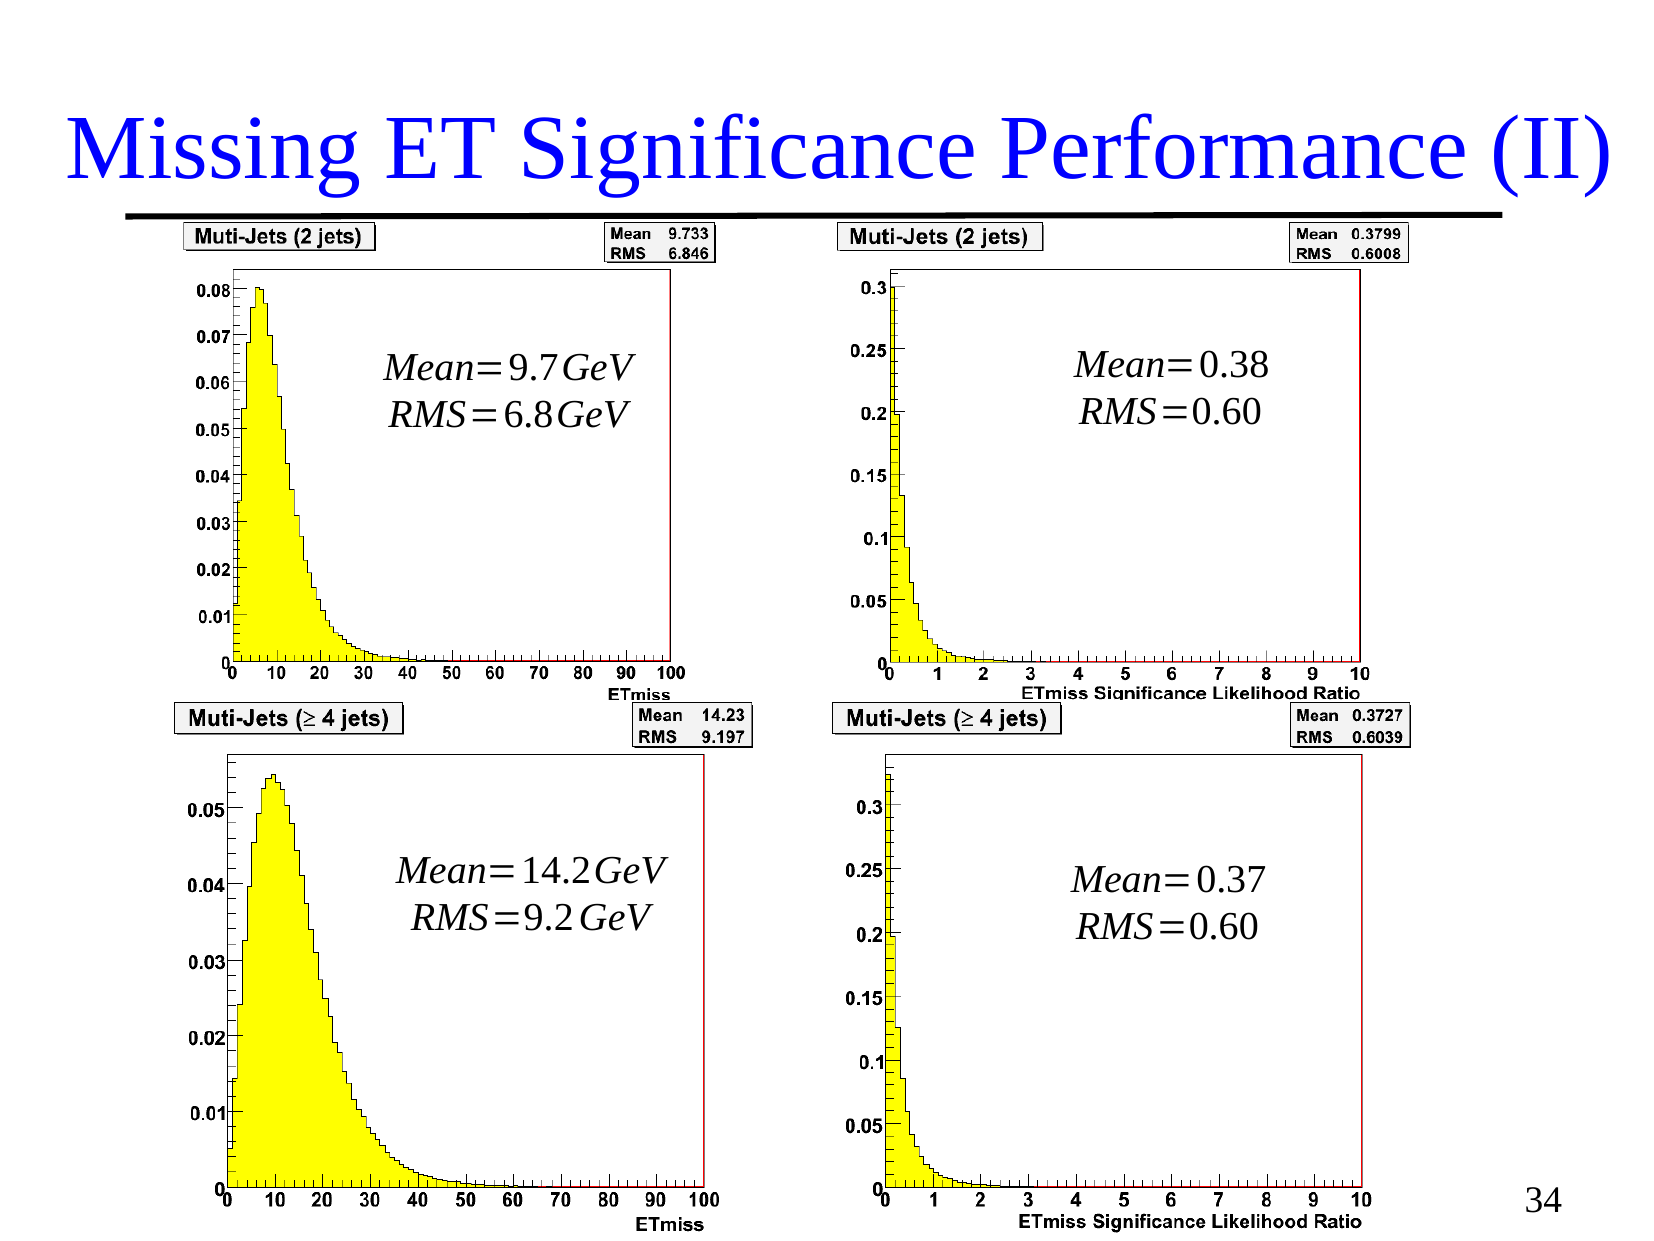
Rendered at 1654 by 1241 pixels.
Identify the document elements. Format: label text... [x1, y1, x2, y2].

chart [1058, 858, 1275, 948]
chart [370, 345, 641, 436]
picture [168, 220, 763, 1241]
text_box Missing ET Significance Performance (II) [65, 96, 1627, 210]
chart [383, 848, 673, 939]
picture [826, 220, 1421, 1241]
chart [1061, 342, 1278, 433]
